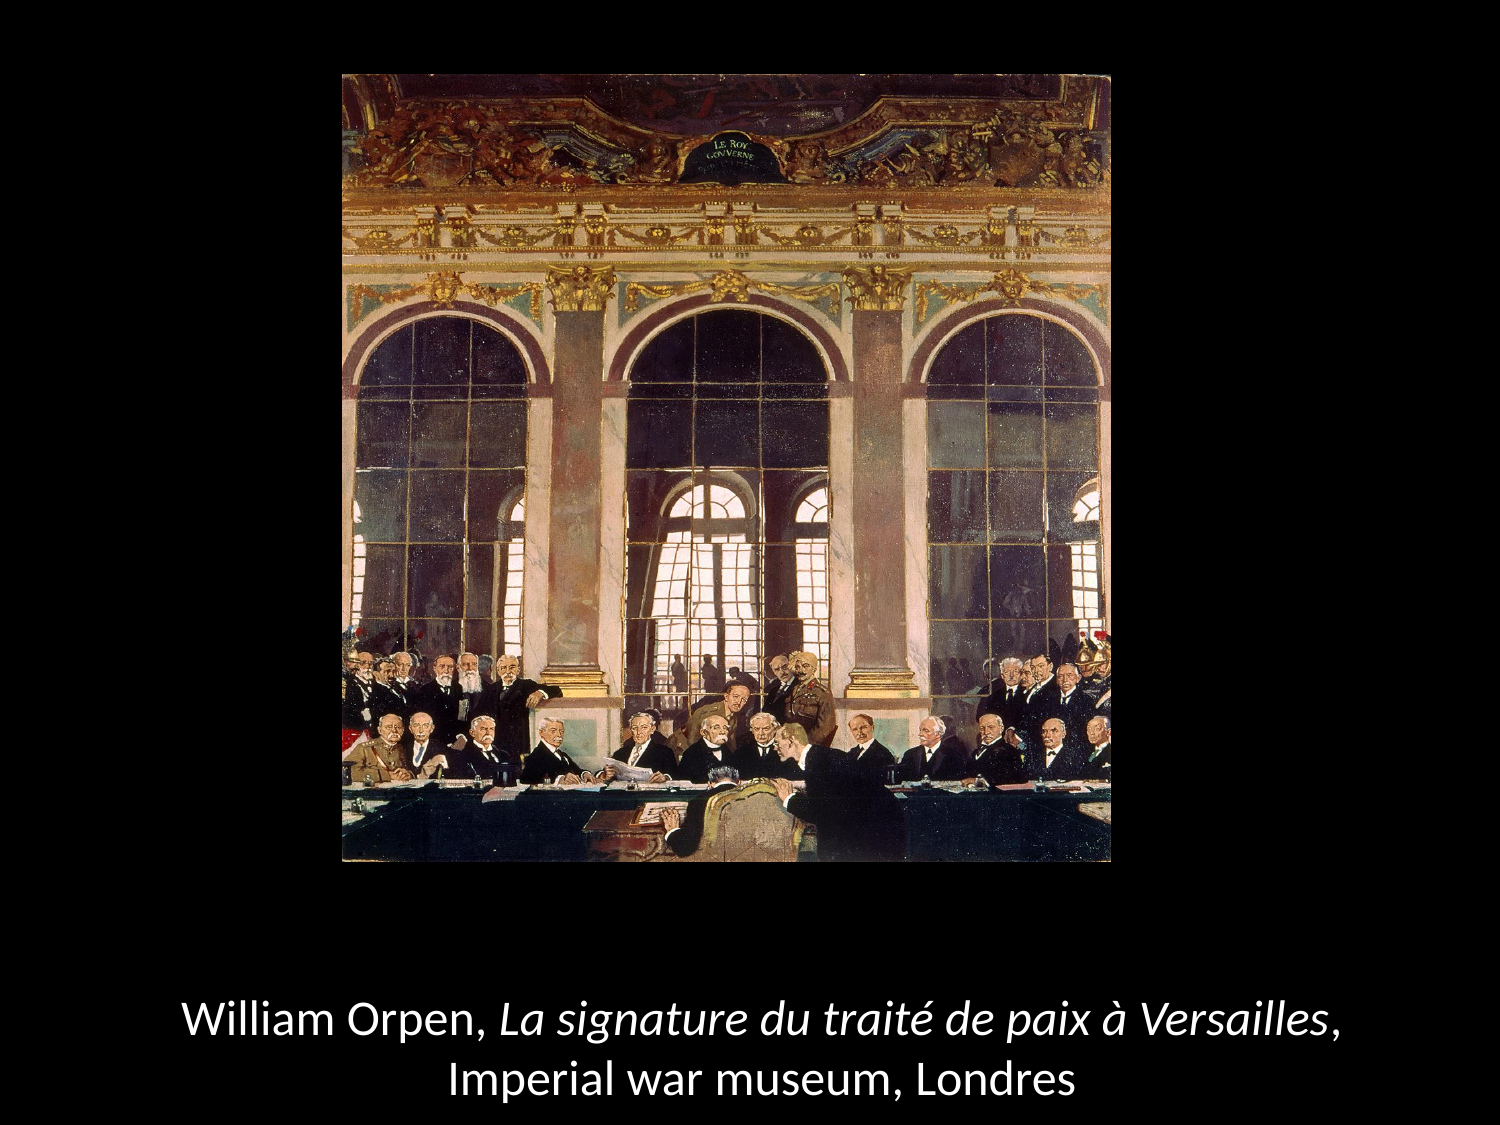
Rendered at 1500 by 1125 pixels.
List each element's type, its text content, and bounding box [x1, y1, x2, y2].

title William Orpen, La signature du traité de paix à Versailles, Imperial war museum, Londres [64, 999, 1459, 1092]
picture [342, 74, 1111, 863]
